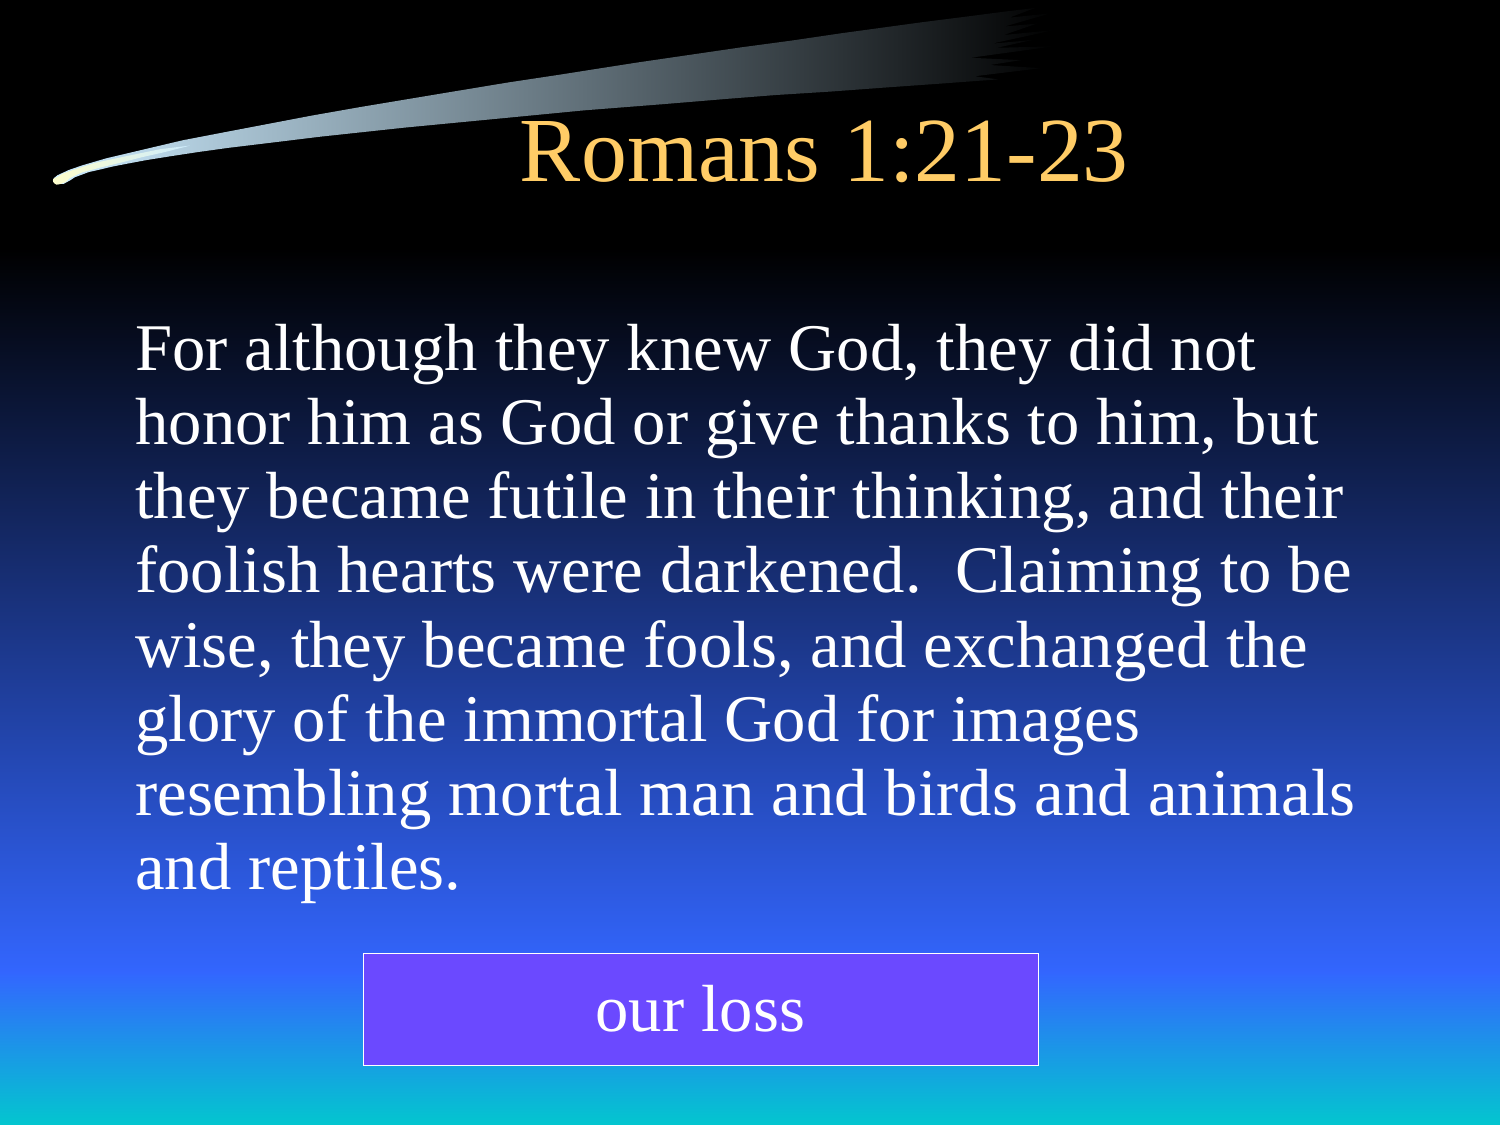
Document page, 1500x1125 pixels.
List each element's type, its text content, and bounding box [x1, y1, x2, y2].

text_box For although they knew God, they did not honor him as God or give thanks to him, but they became futile in their thinking, and their foolish hearts were darkened. Claiming to be wise, they became fools, and exchanged the glory of the immortal God for images resembling mortal man and birds and animals and reptiles. [120, 303, 1396, 912]
title Romans 1:21-23 [187, 56, 1463, 244]
text_box our loss [363, 953, 1039, 1066]
